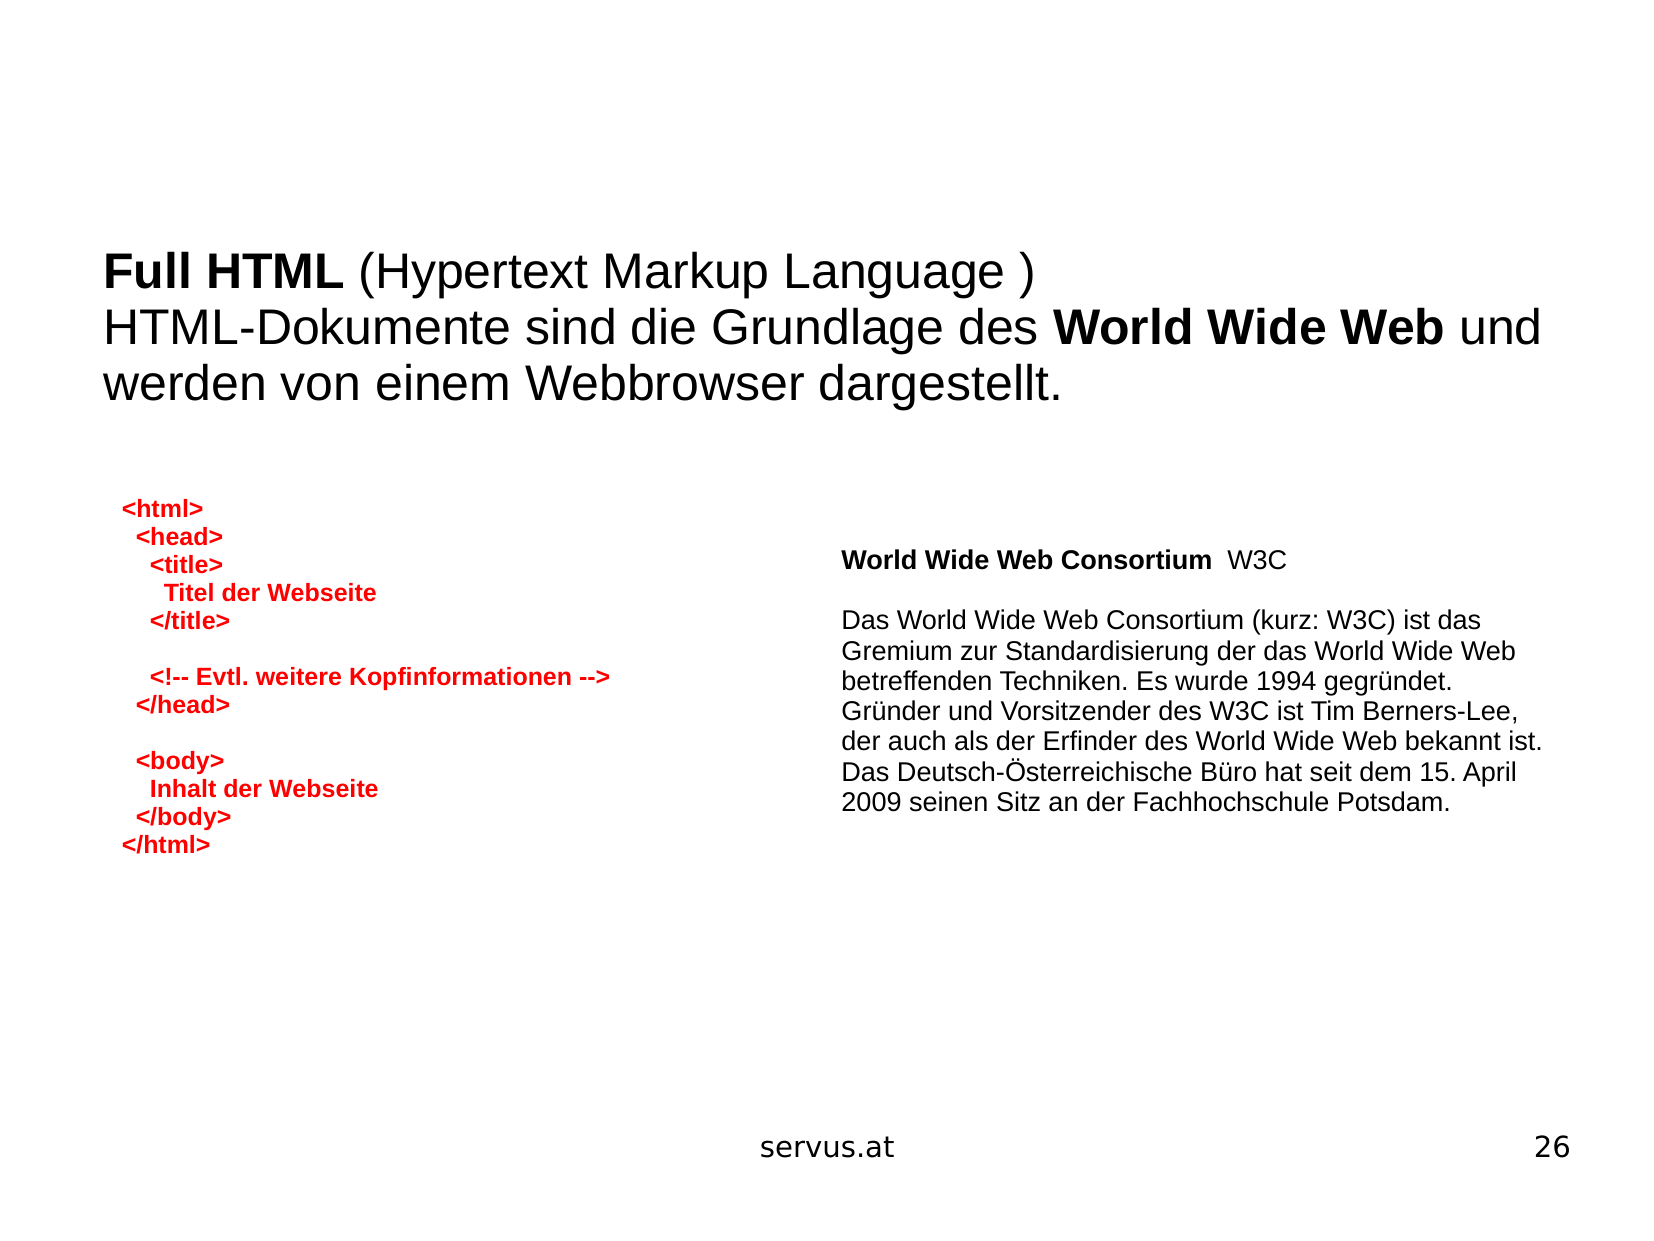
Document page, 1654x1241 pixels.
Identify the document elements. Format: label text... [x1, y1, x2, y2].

text_box Full HTML (Hypertext Markup Language ) HTML-Dokumente sind die Grundlage des World Wide Web und werden von einem Webbrowser dargestellt. [88, 236, 1595, 1241]
text_box World Wide Web Consortium W3C Das World Wide Web Consortium (kurz: W3C) ist das Gremium zur Standardisierung der das World Wide Web betreffenden Techniken. Es wurde 1994 gegründet. Gründer und Vorsitzender des W3C ist Tim Berners-Lee, der auch als der Erfinder des World Wide Web bekannt ist. Das Deutsch-Österreichische Büro hat seit dem 15. April 2009 seinen Sitz an der Fachhochschule Potsdam. [826, 537, 1565, 856]
text_box <html> <head> <title> Titel der Webseite </title> <!-- Evtl. weitere Kopfinformationen --> </head> <body> Inhalt der Webseite </body> </html> [107, 487, 626, 949]
